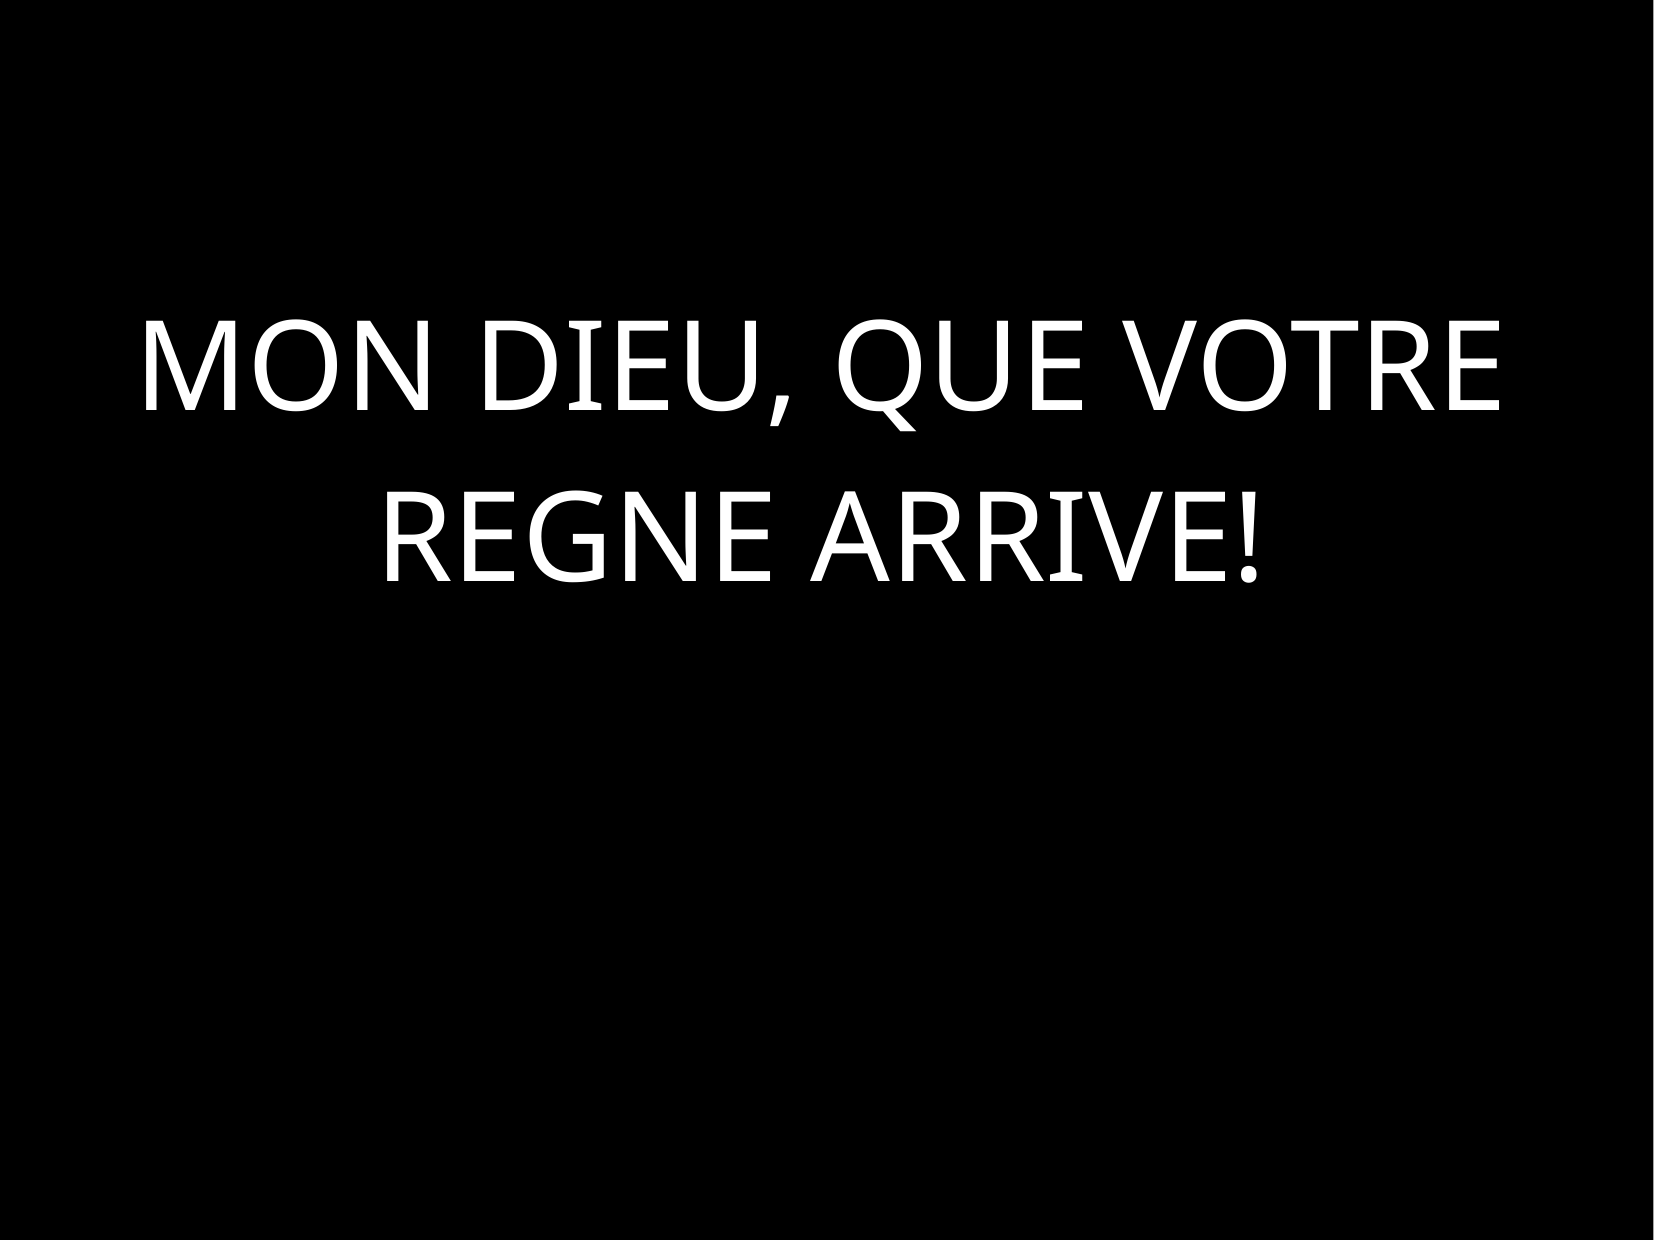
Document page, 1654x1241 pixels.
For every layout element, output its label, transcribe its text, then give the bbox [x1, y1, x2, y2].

subtitle MON DIEU, QUE VOTRE REGNE ARRIVE! [76, 37, 1565, 1182]
